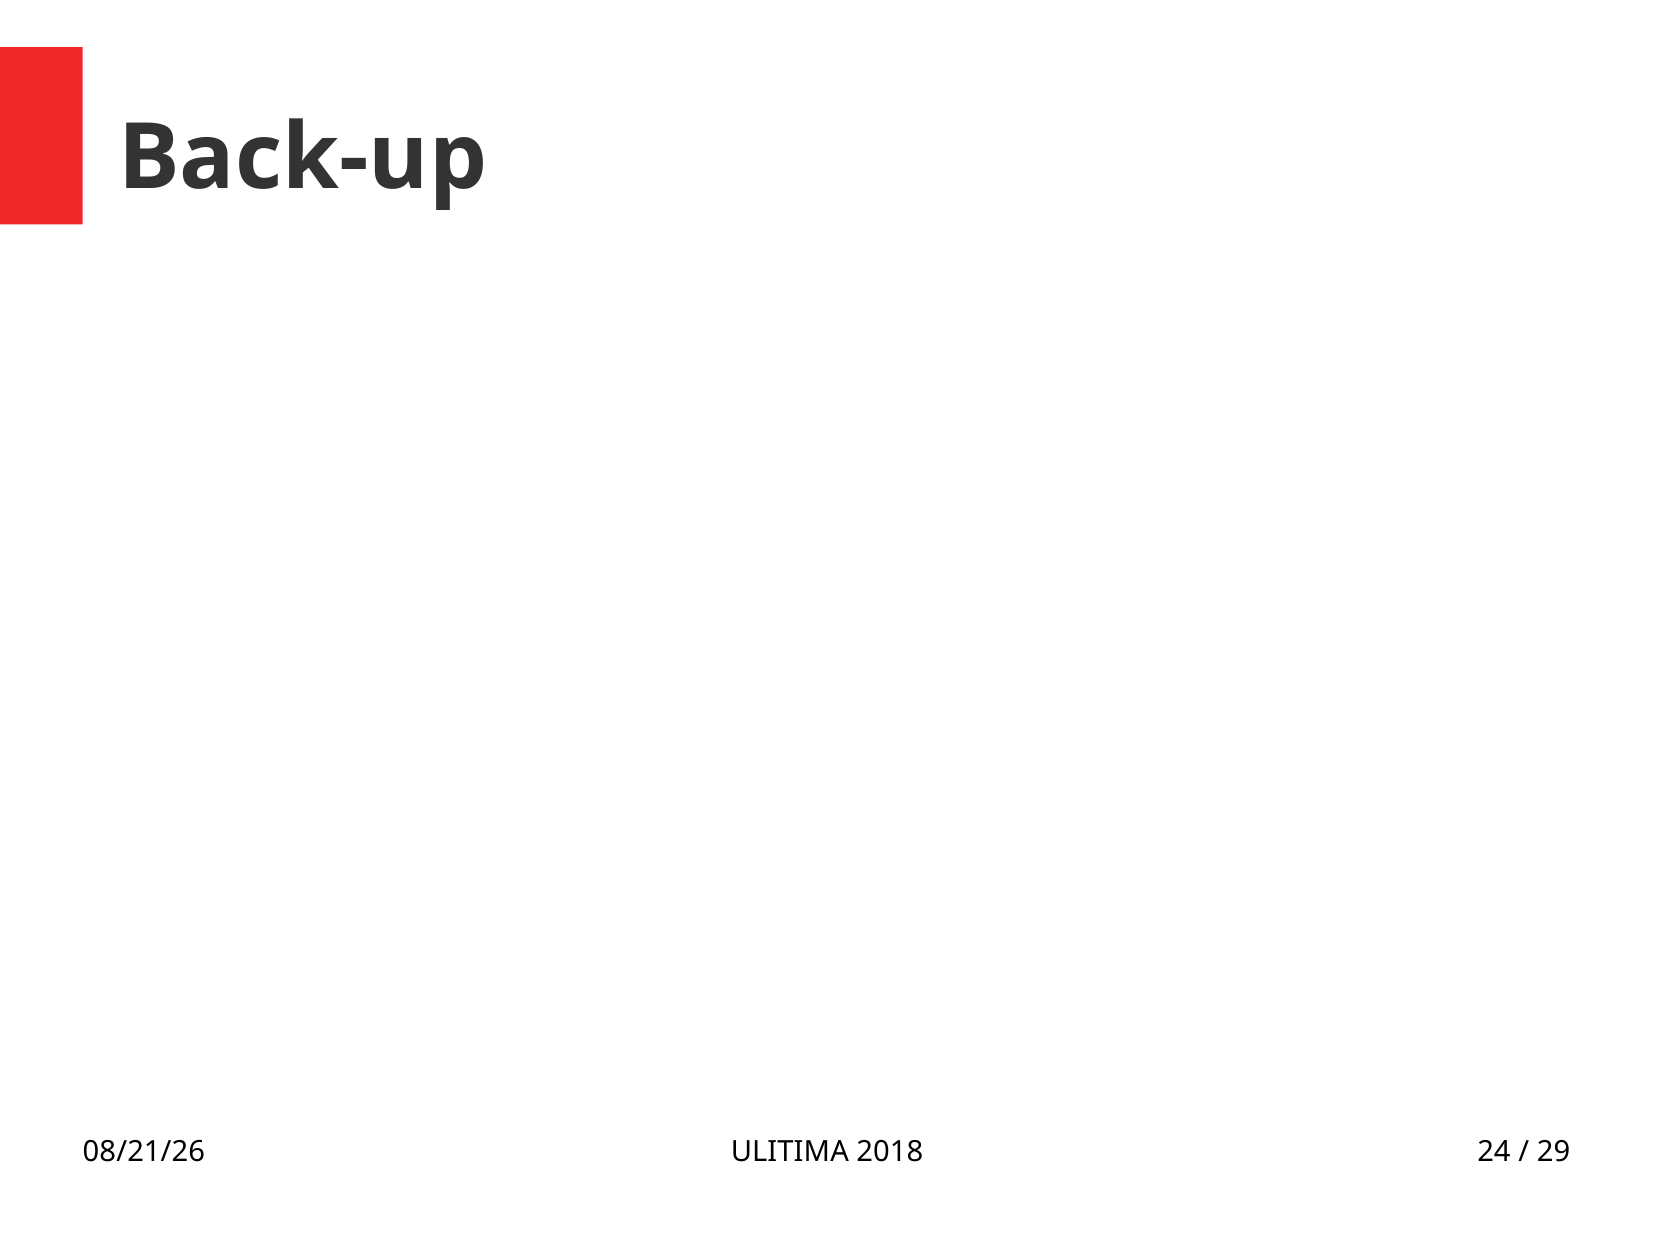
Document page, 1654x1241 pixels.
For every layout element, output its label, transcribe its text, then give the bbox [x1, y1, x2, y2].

title Back-up [118, 49, 1571, 257]
